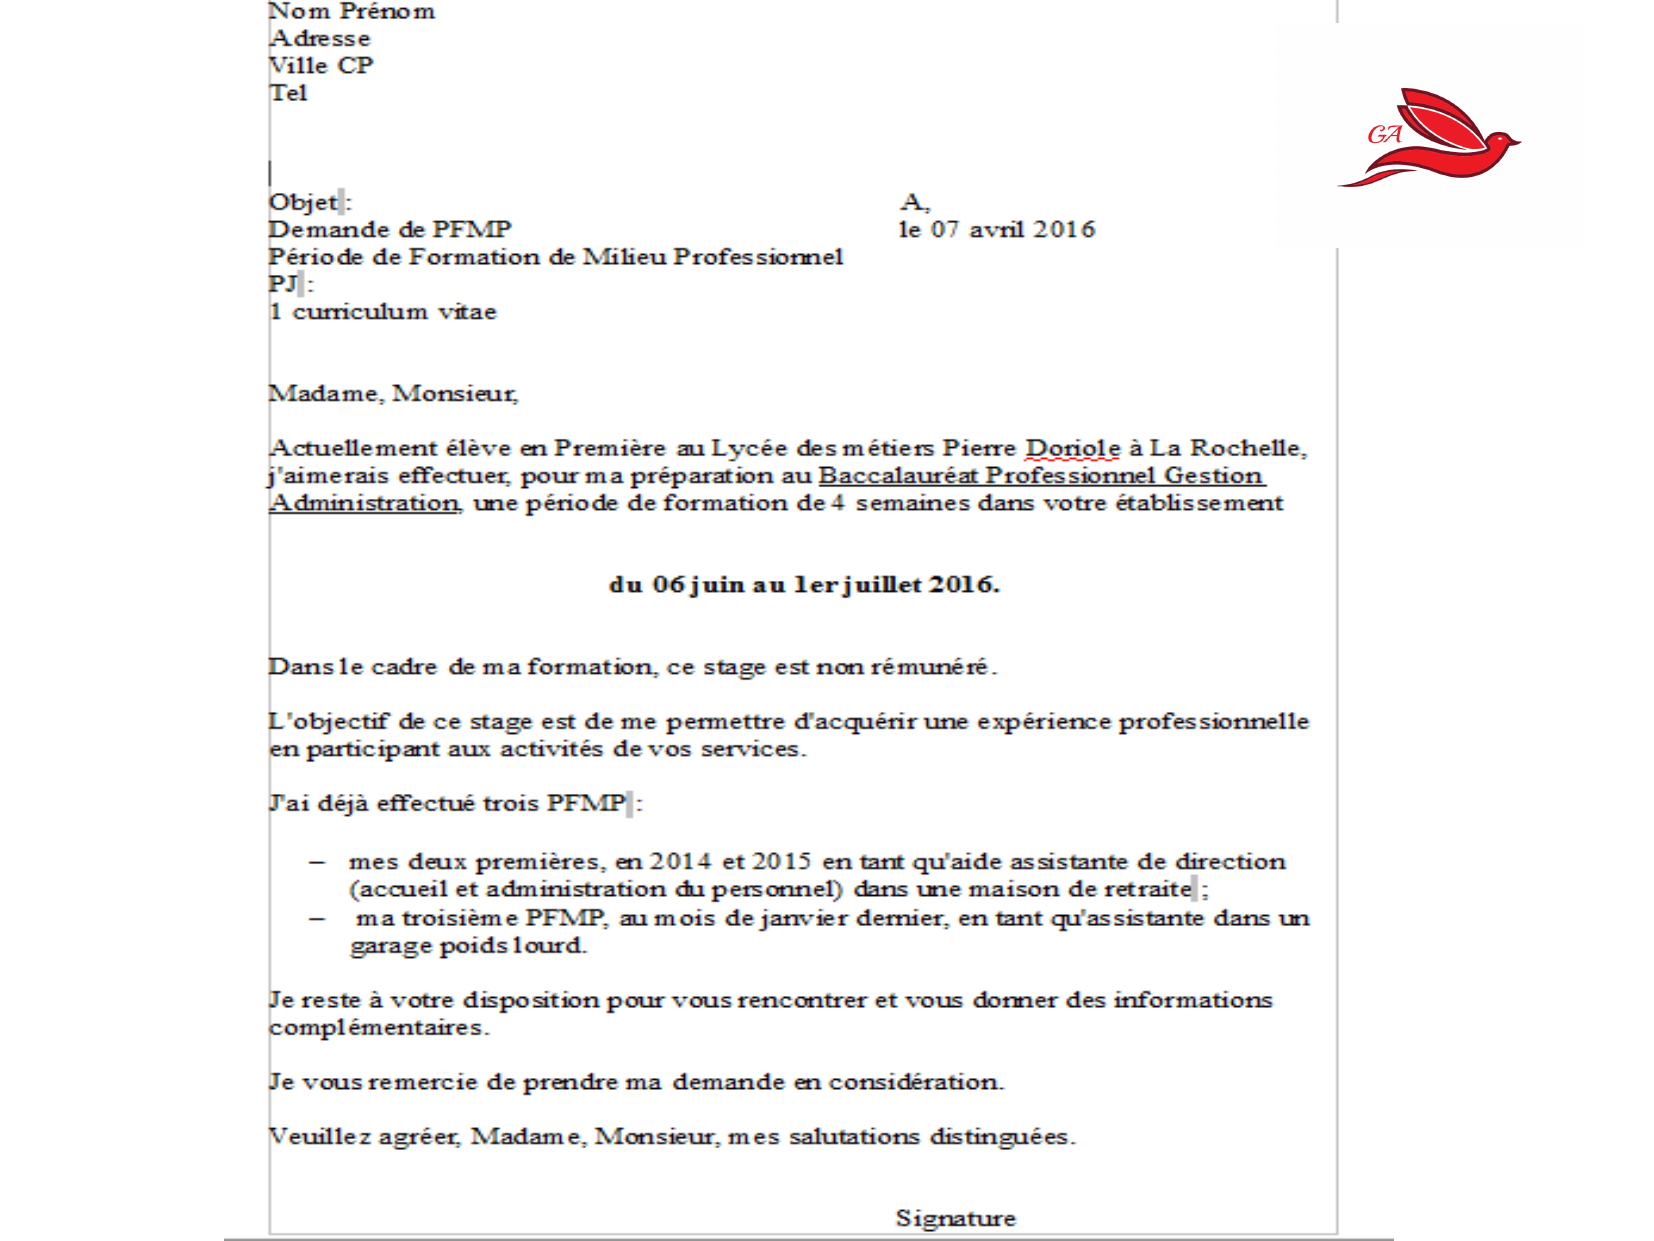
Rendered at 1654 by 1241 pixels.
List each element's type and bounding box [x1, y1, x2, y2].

picture [224, 0, 1583, 1241]
